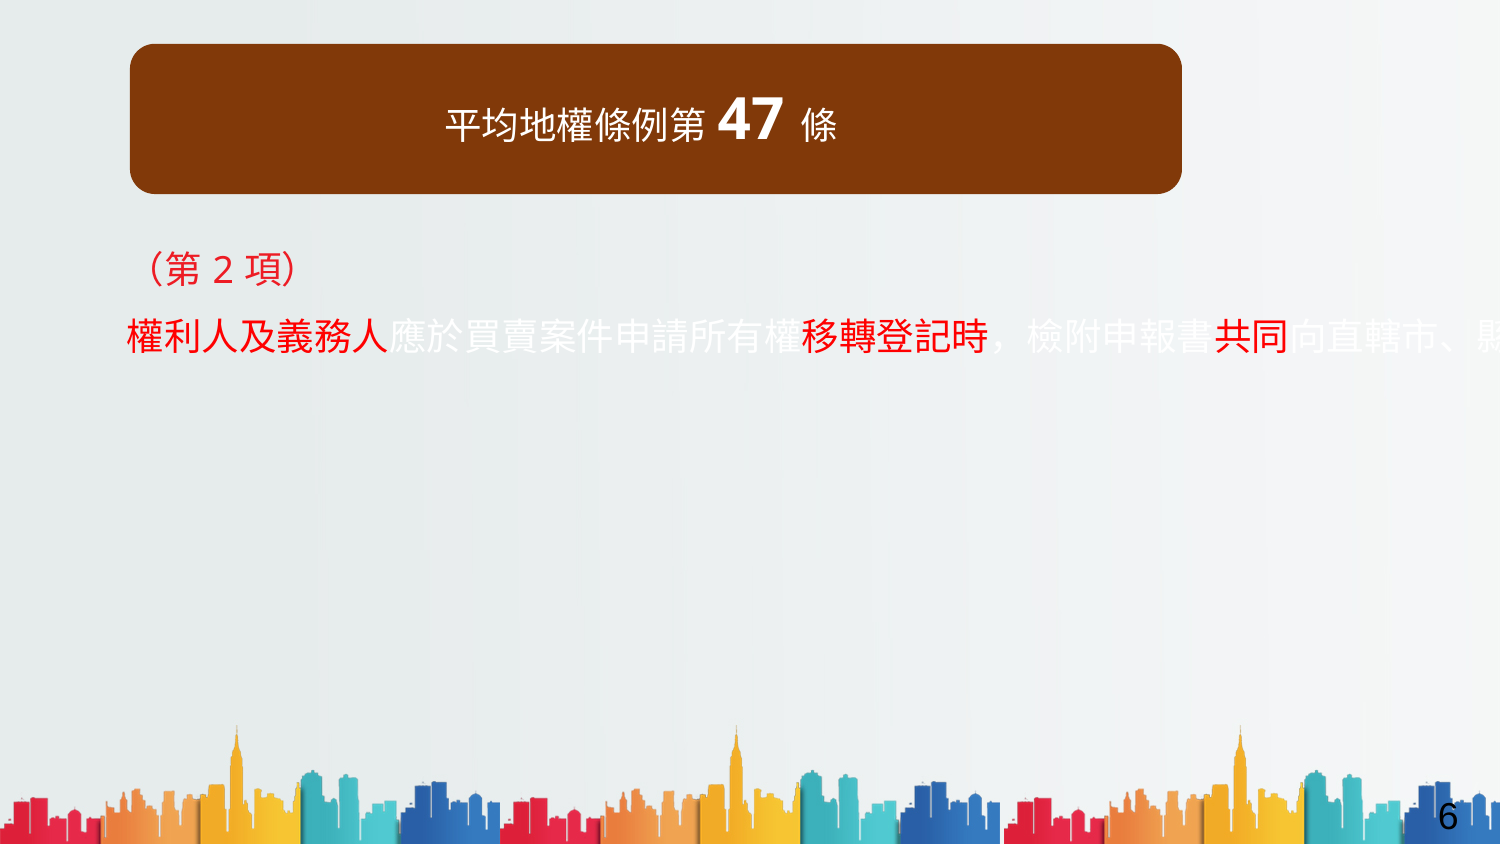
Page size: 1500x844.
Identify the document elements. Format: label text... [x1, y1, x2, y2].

text_box （第2項） 權利人及義務人應於買賣案件申請所有權移轉登記時，檢附申報書共同向直轄市、縣（市）主管機關申報登錄土地及建物成交案件實際資訊（以下簡稱申報登錄資訊）。地政士法第二十六條之一及不動產經紀業管理條例第二十四條之一有關買賣案件申報登錄資訊之規定，不予適用。 [112, 232, 1400, 812]
text_box 6 [1423, 787, 1483, 844]
text_box 平均地權條例第47條 [0, 8, 1288, 226]
picture [0, 0, 1500, 844]
